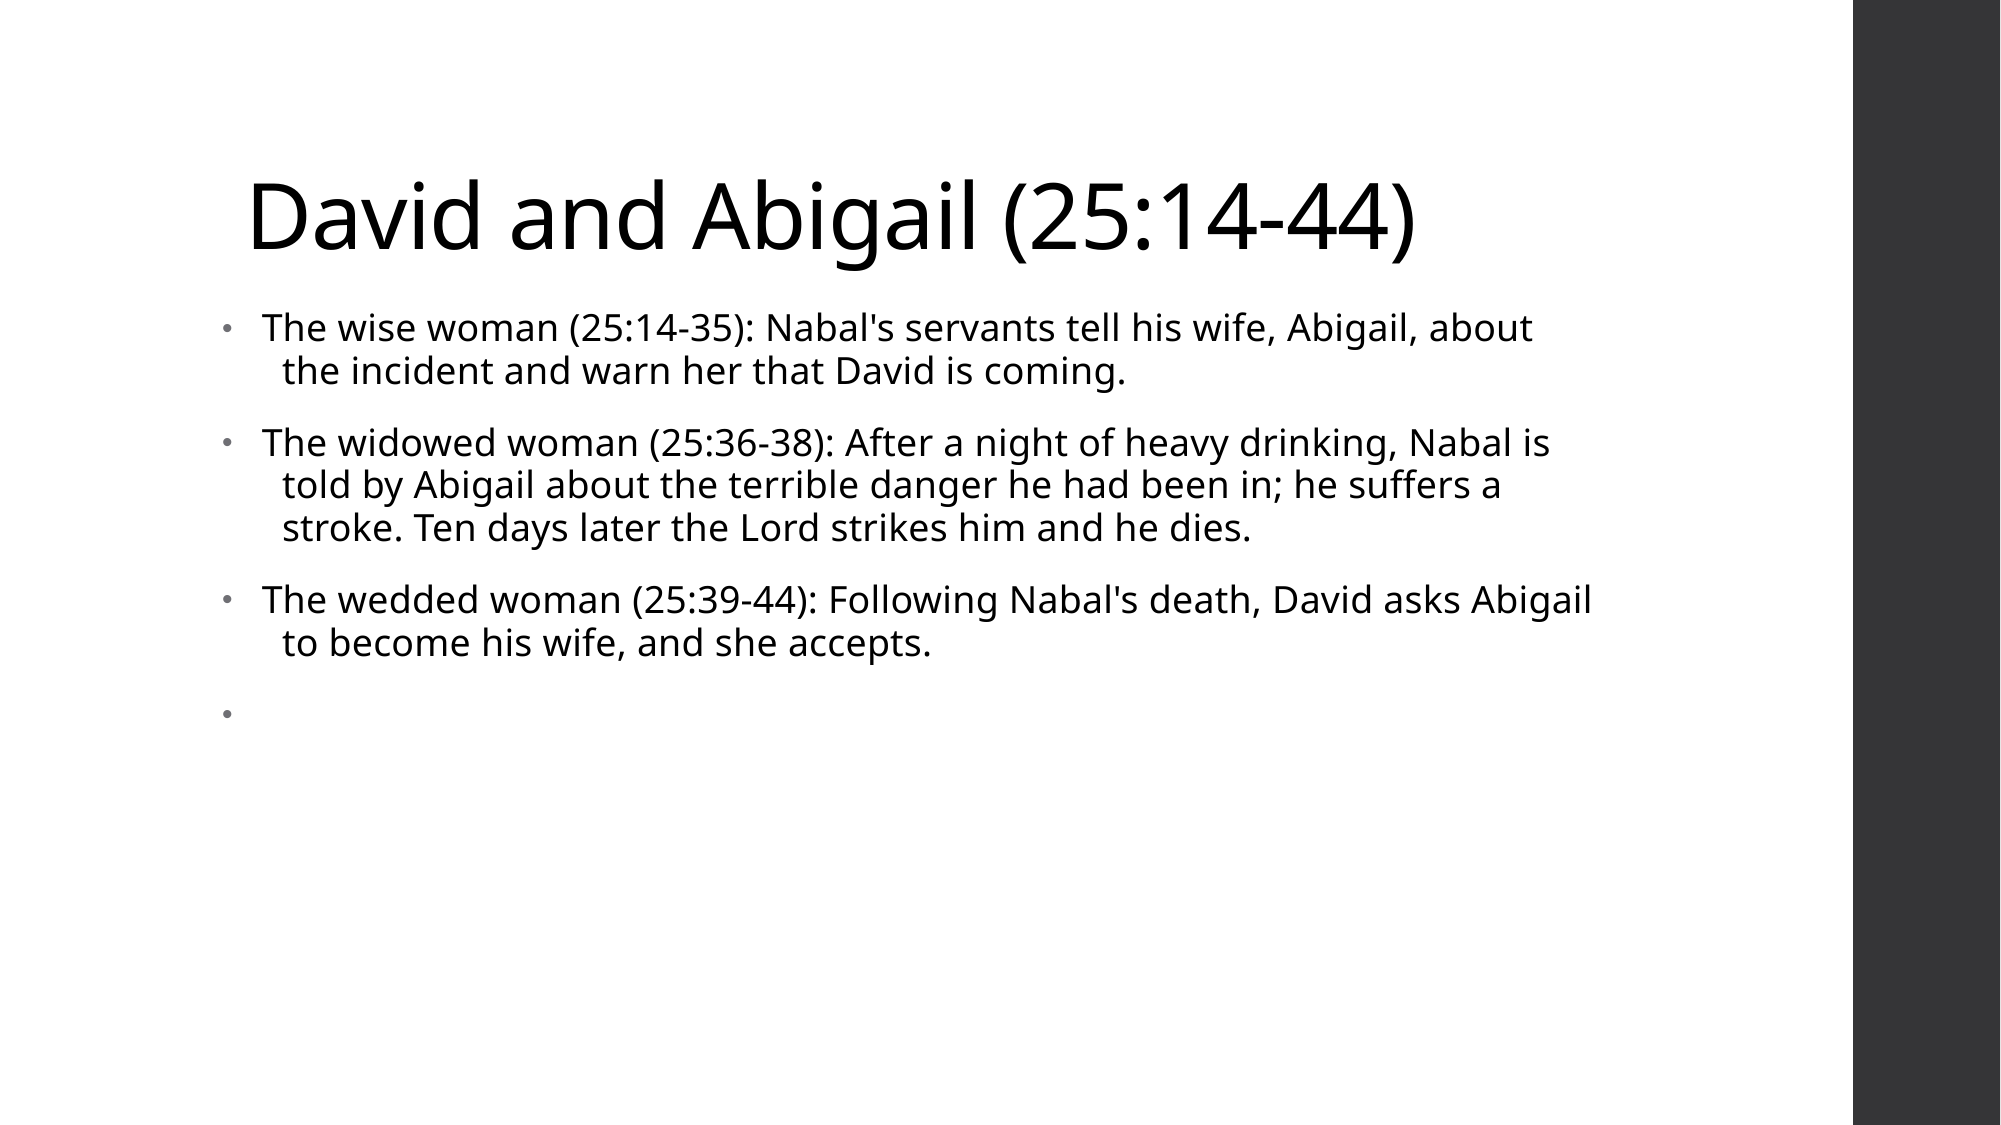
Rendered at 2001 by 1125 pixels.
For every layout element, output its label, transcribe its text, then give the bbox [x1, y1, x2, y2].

list The wise woman (25:14-35): Nabal's servants tell his wife, Abigail, about the incident and warn her that David is coming. The widowed woman (25:36-38): After a night of heavy drinking, Nabal is told by Abigail about the terrible danger he had been in; he suffers a stroke. Ten days later the Lord strikes him and he dies. The wedded woman (25:39-44): Following Nabal's death, David asks Abigail to become his wife, and she accepts. [206, 299, 1617, 1014]
title David and Abigail (25:14-44) [206, 60, 1797, 278]
